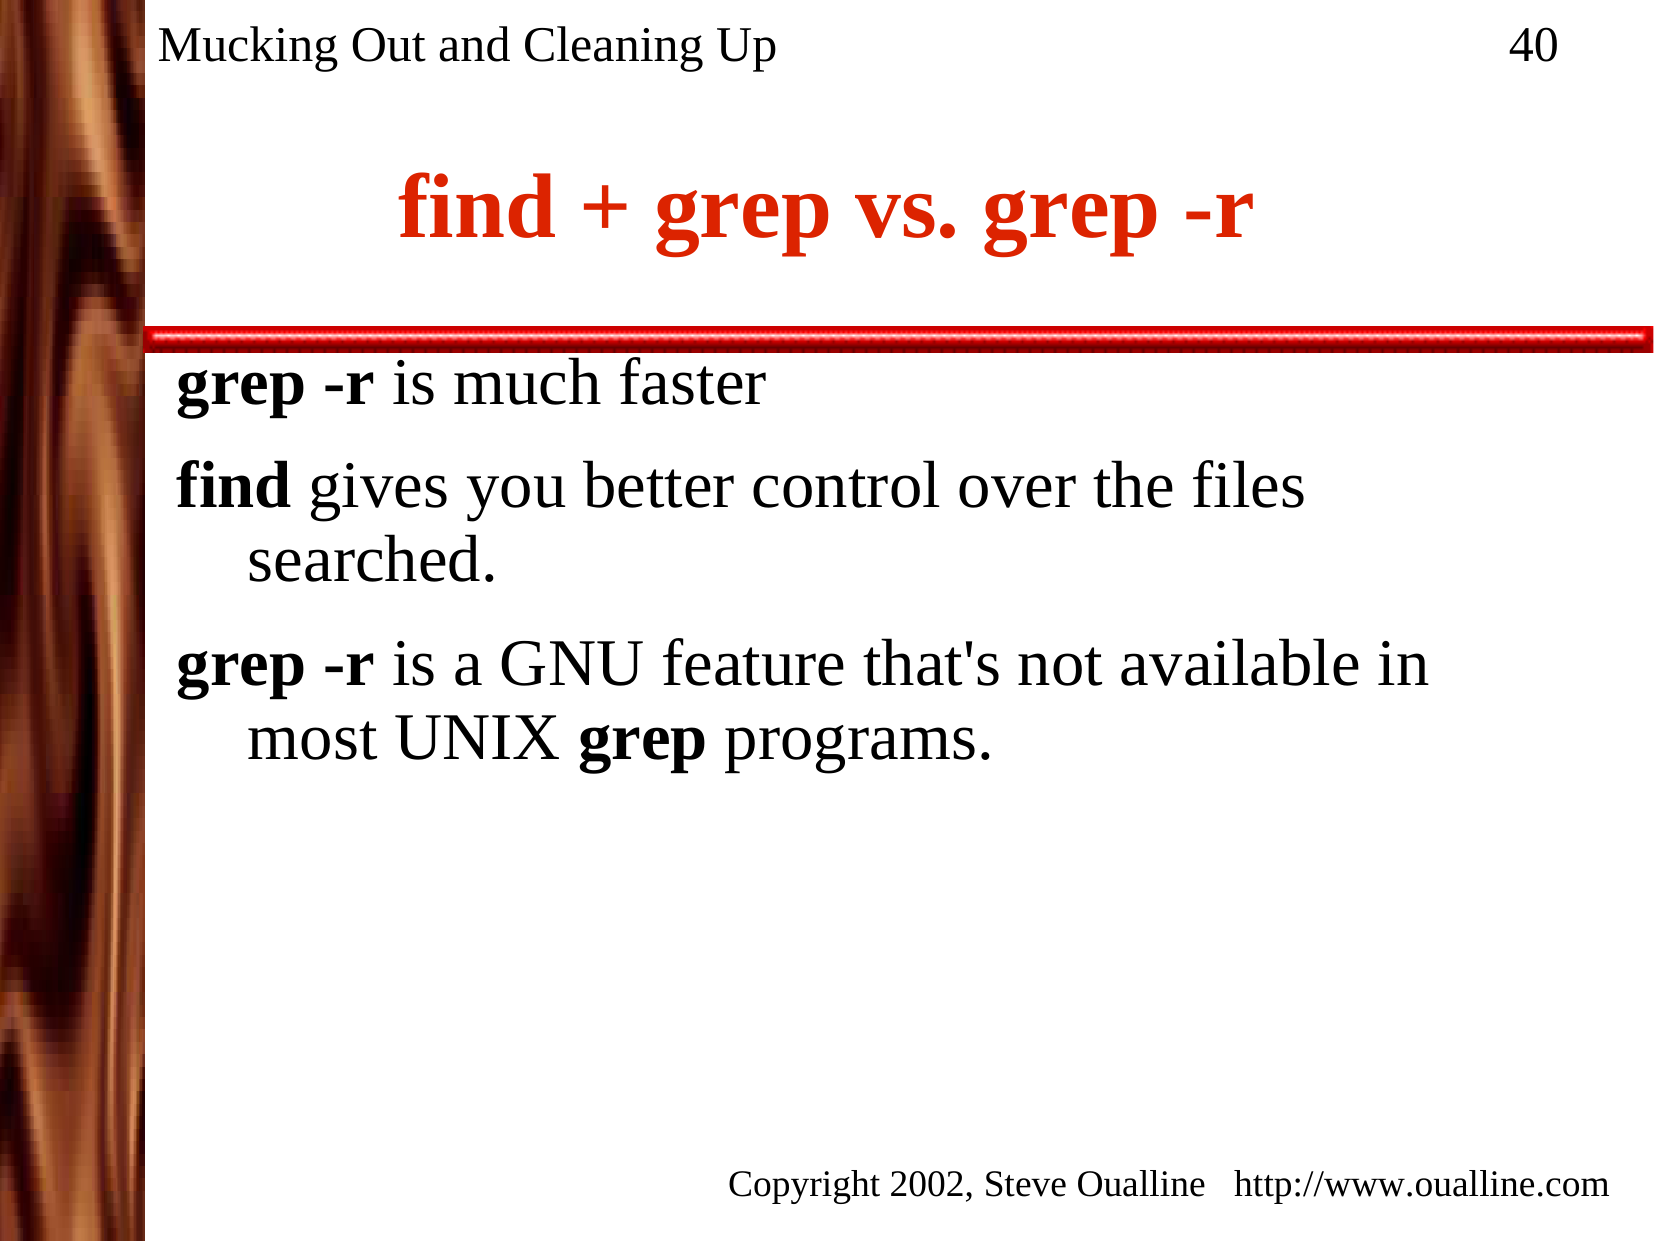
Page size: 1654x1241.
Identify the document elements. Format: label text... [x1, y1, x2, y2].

picture [0, 0, 1654, 1241]
title find + grep vs. grep -r [121, 102, 1534, 310]
list grep -r is much faster find gives you better control over the files searched. grep -r is a GNU feature that's not available in most UNIX grep programs. [165, 344, 1534, 1127]
